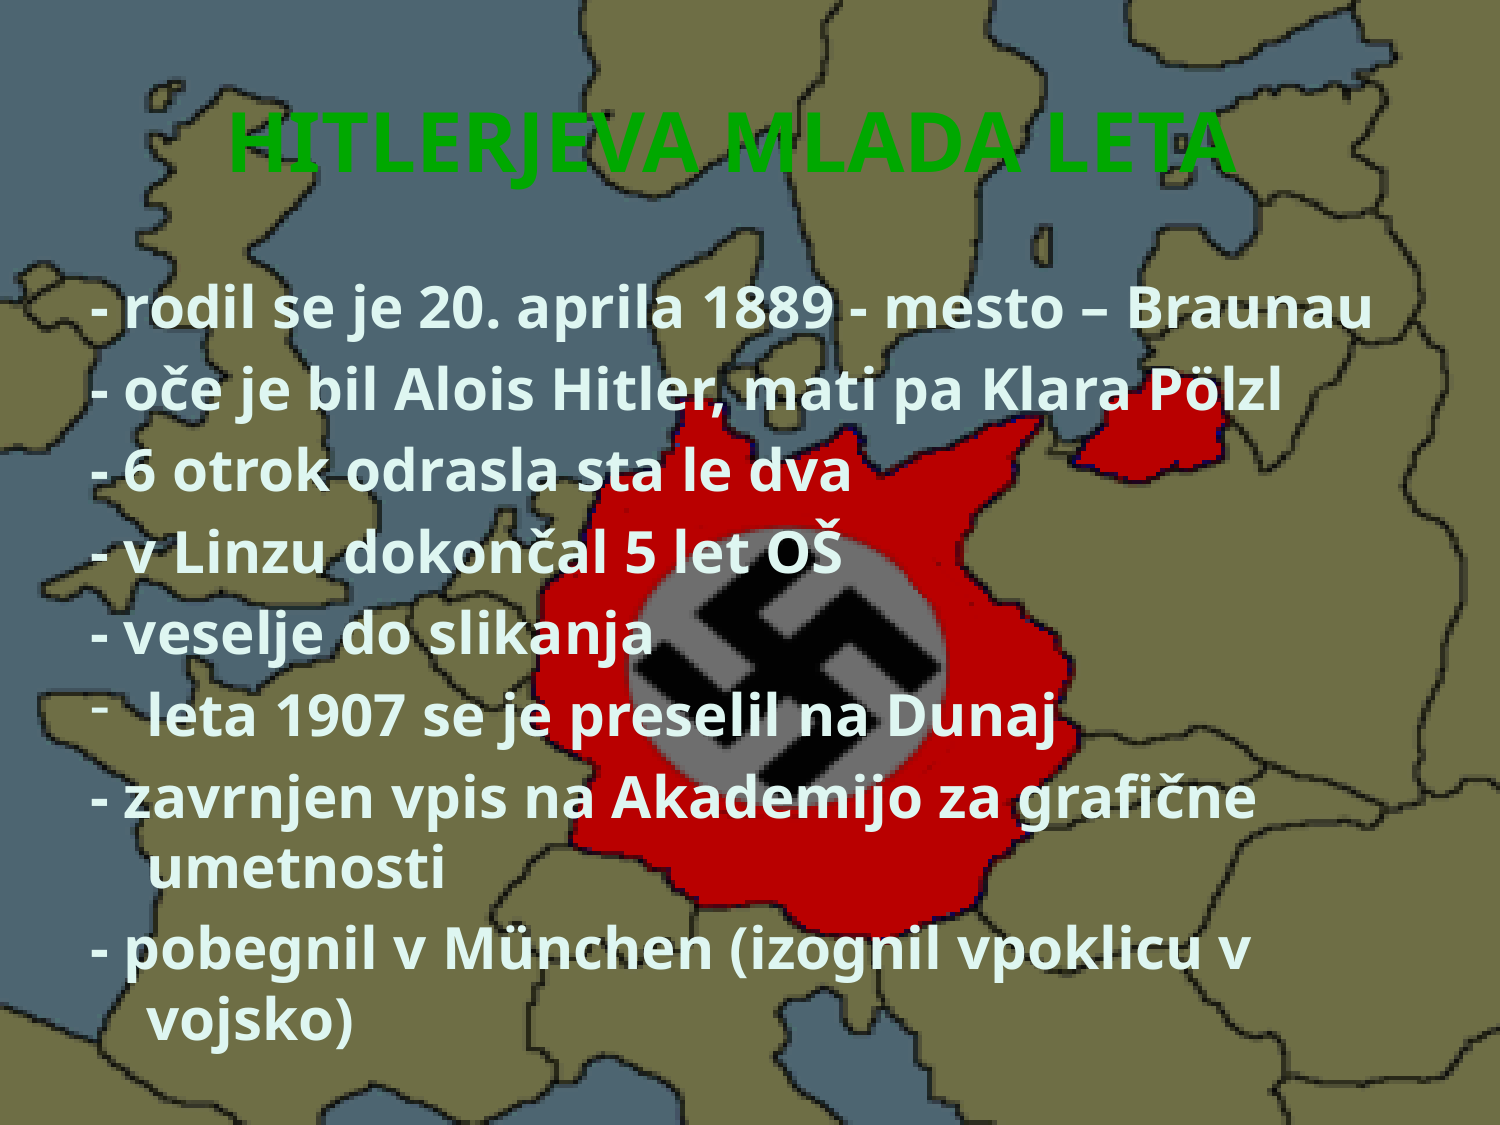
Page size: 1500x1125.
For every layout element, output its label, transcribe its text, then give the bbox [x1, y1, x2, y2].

picture [0, 0, 1500, 1125]
list - rodil se je 20. aprila 1889 - mesto – Braunau - oče je bil Alois Hitler, mati pa Klara Pölzl - 6 otrok odrasla sta le dva - v Linzu dokončal 5 let OŠ - veselje do slikanja leta 1907 se je preselil na Dunaj - zavrnjen vpis na Akademijo za grafične umetnosti - pobegnil v München (izognil vpoklicu v vojsko) [75, 262, 1425, 1005]
title HITLERJEVA MLADA LETA [75, 45, 1425, 233]
